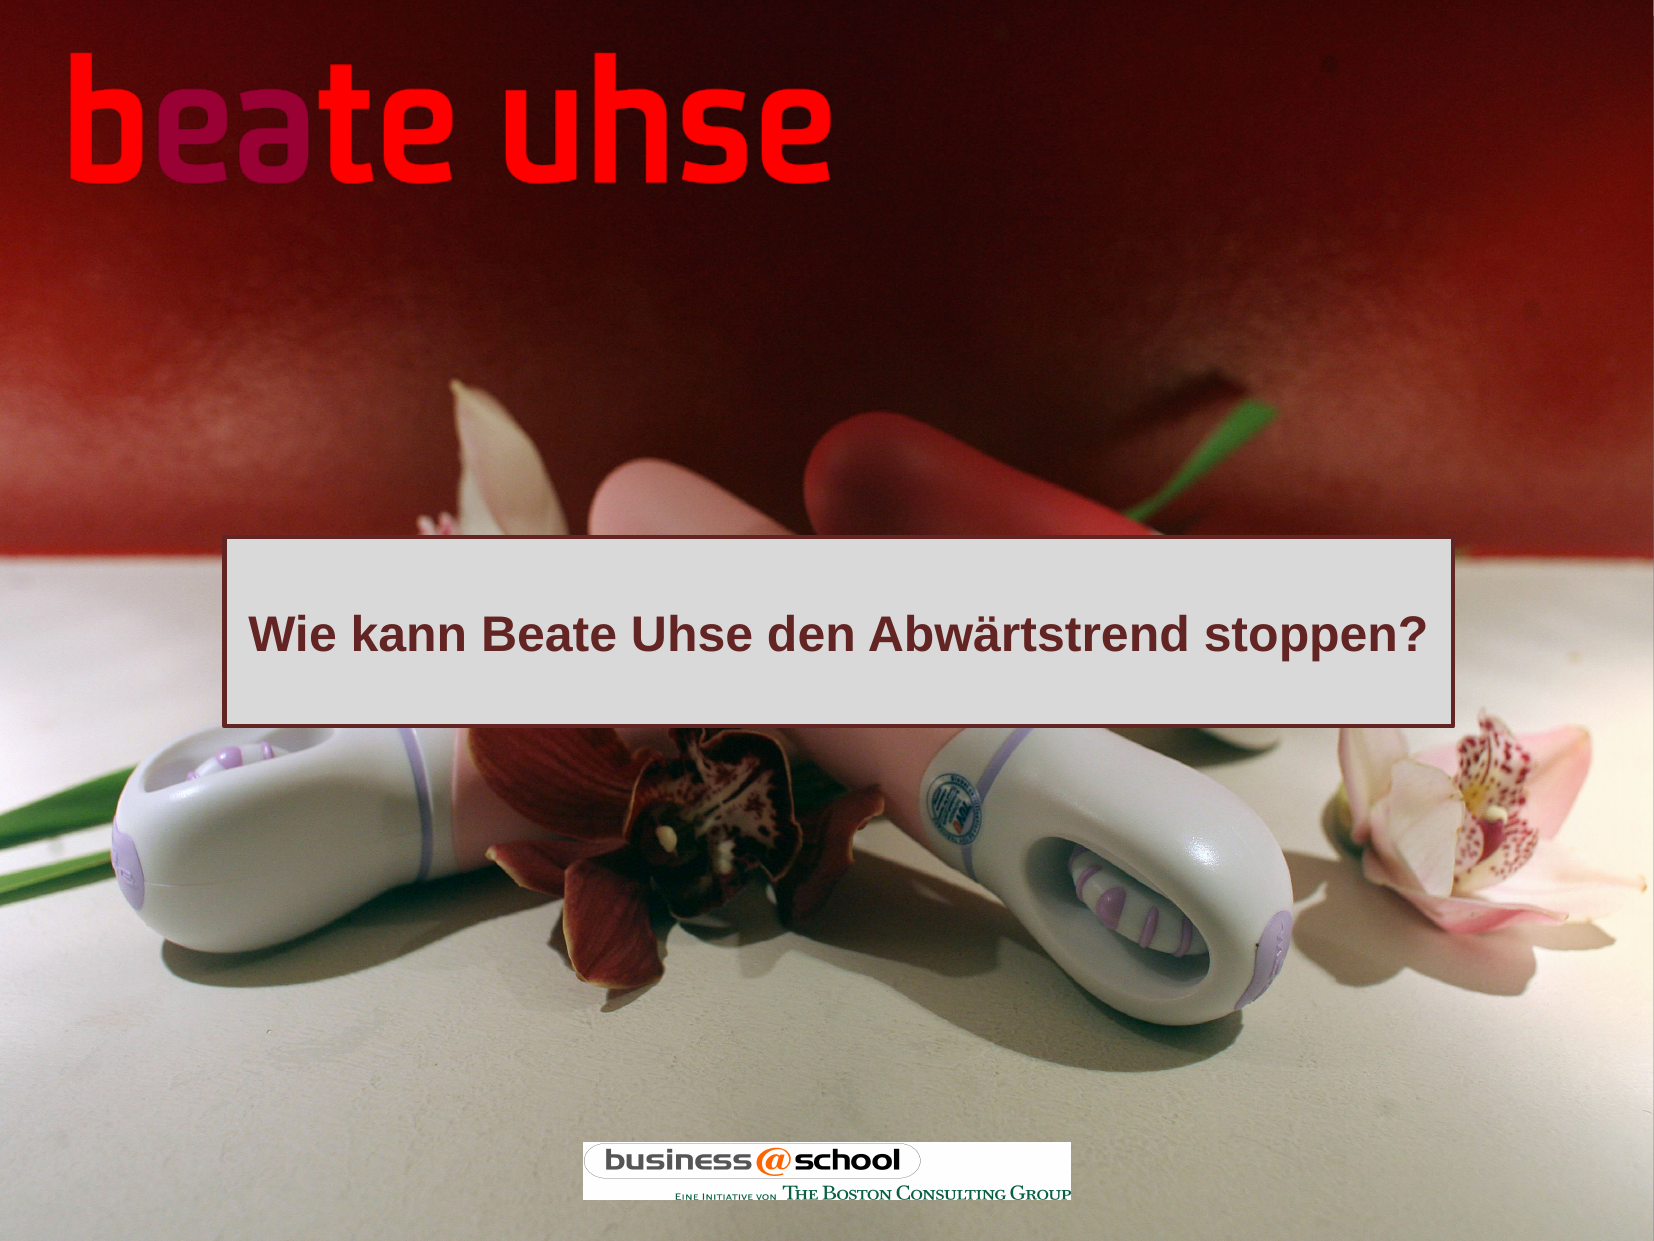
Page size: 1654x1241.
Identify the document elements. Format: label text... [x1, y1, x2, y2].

picture [0, 0, 1654, 1241]
text_box Wie kann Beate Uhse den Abwärtstrend stoppen? [224, 537, 1453, 726]
